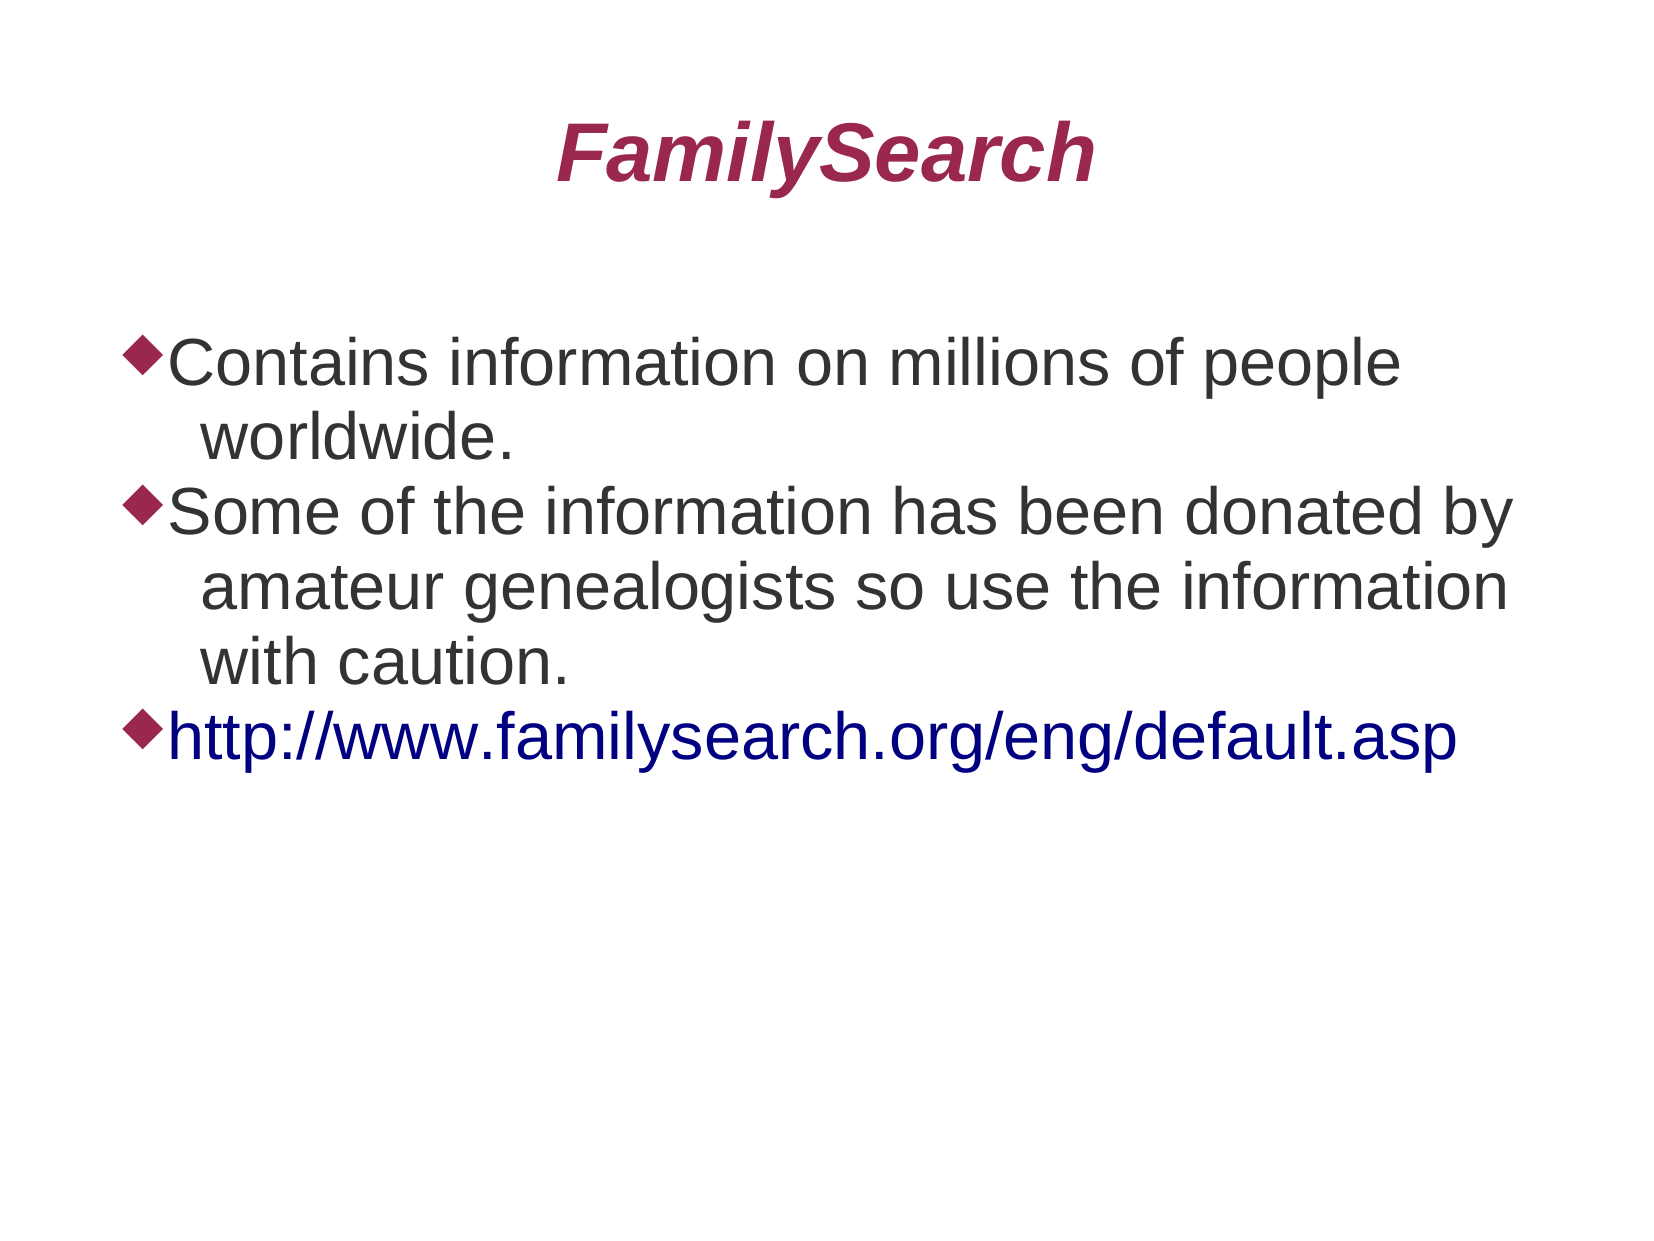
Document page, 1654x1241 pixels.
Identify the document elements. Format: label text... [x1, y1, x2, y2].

list Contains information on millions of people worldwide. Some of the information has been donated by amateur genealogists so use the information with caution. http://www.familysearch.org/eng/default.asp [118, 324, 1571, 990]
title FamilySearch [82, 56, 1571, 250]
